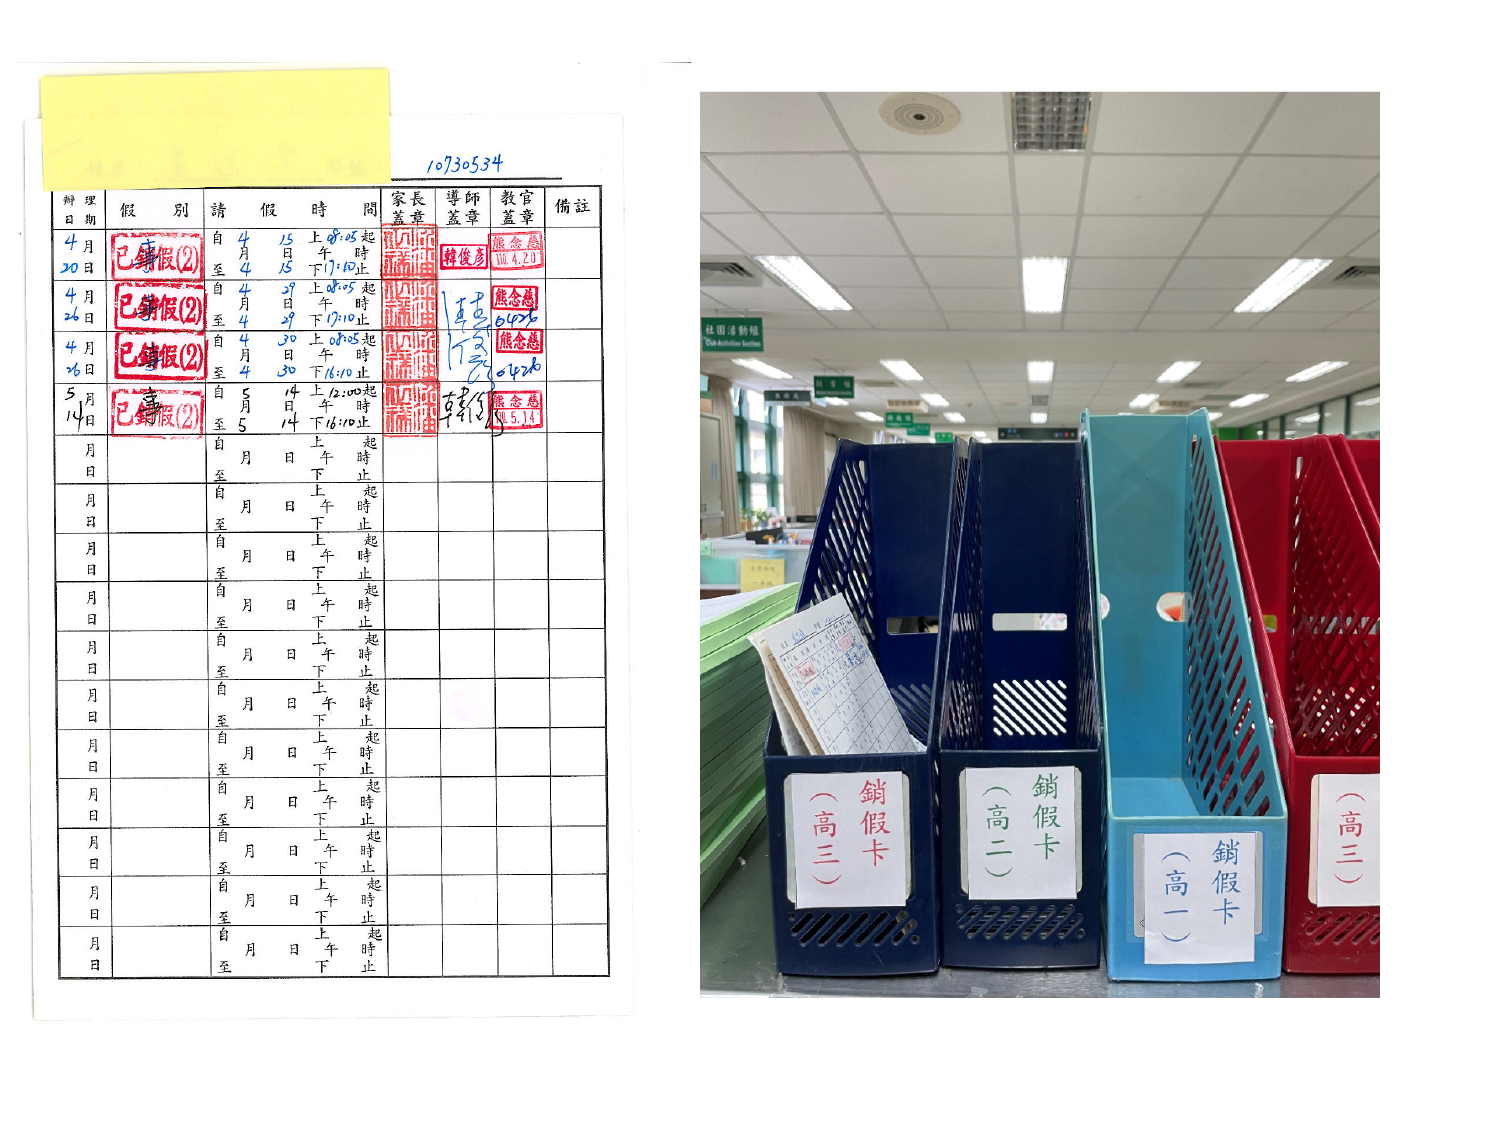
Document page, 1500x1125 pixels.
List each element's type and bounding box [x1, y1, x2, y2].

picture [11, 62, 691, 1027]
picture [699, 91, 1380, 998]
